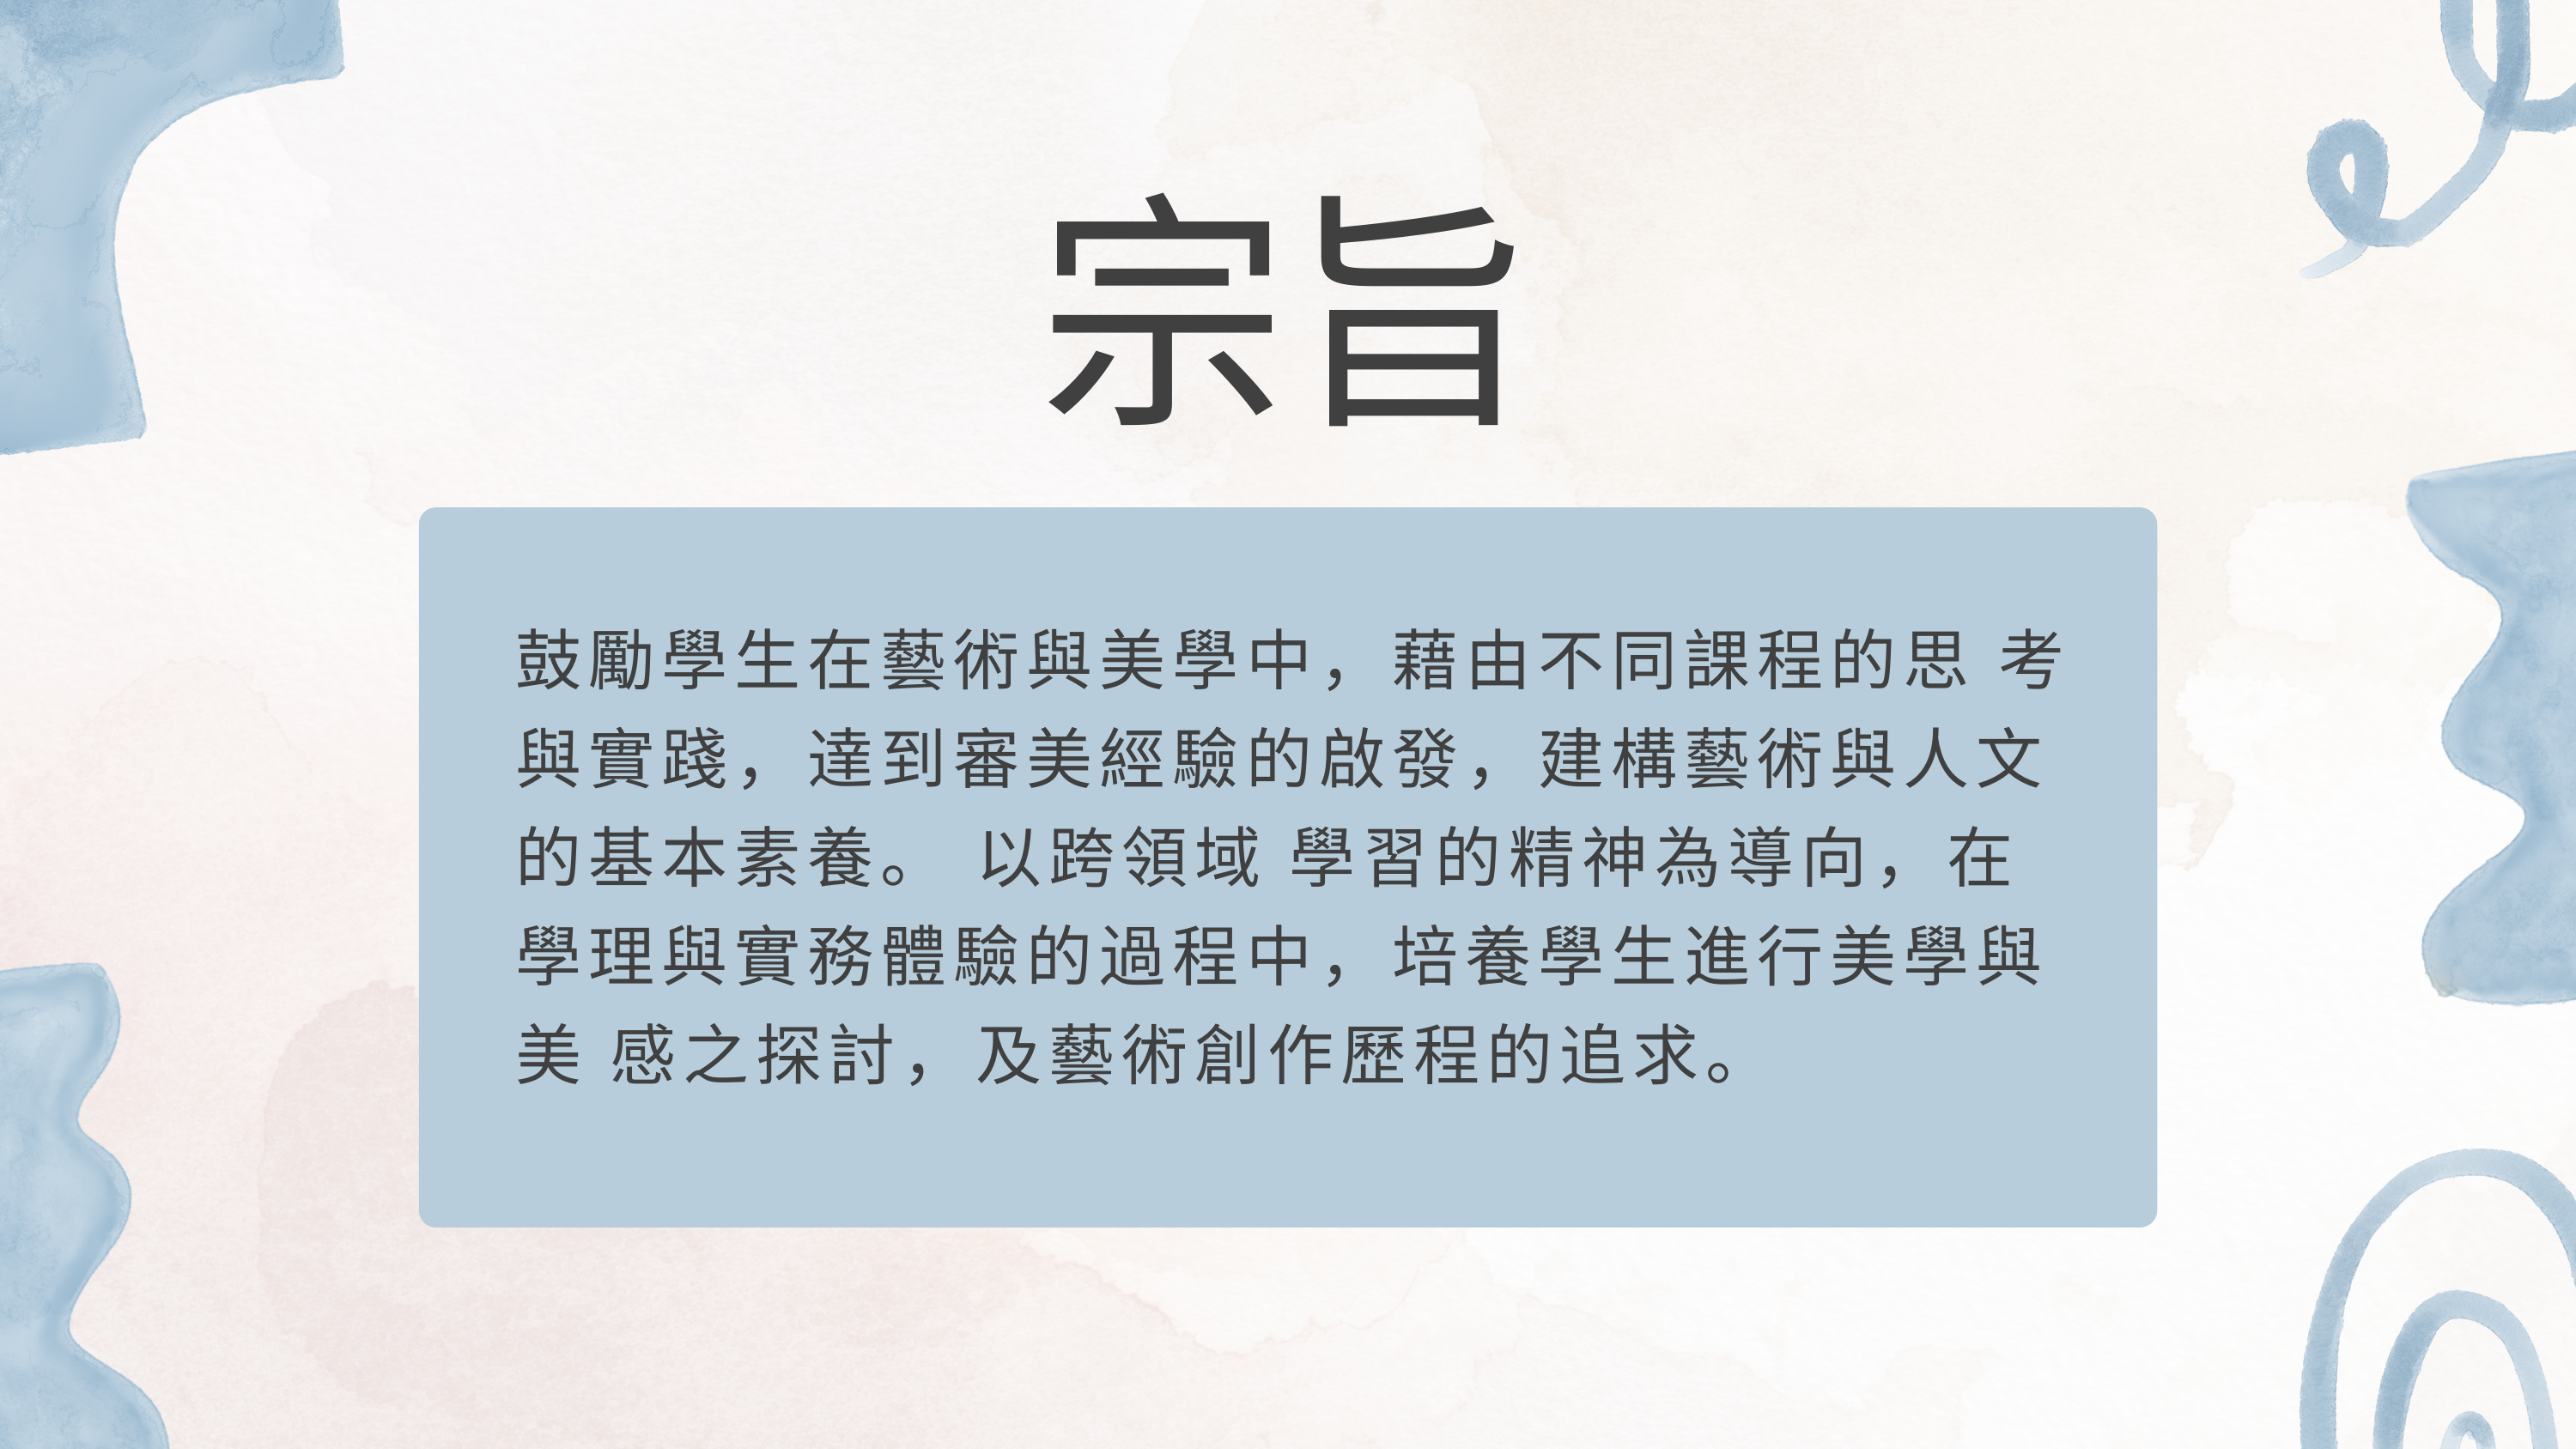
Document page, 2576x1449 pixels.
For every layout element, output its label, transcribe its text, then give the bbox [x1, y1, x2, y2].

text_box 宗旨 [725, 128, 1851, 489]
text_box [0, 0, 2576, 1449]
text_box 鼓勵學生在藝術與美學中，藉由不同課程的思 考與實踐，達到審美經驗的啟發，建構藝術與人文的基本素養。 以跨領域 學習的精神為導向，在學理與實務體驗的過程中，培養學生進行美學與美 感之探討，及藝術創作歷程的追求。 [515, 599, 2081, 1096]
